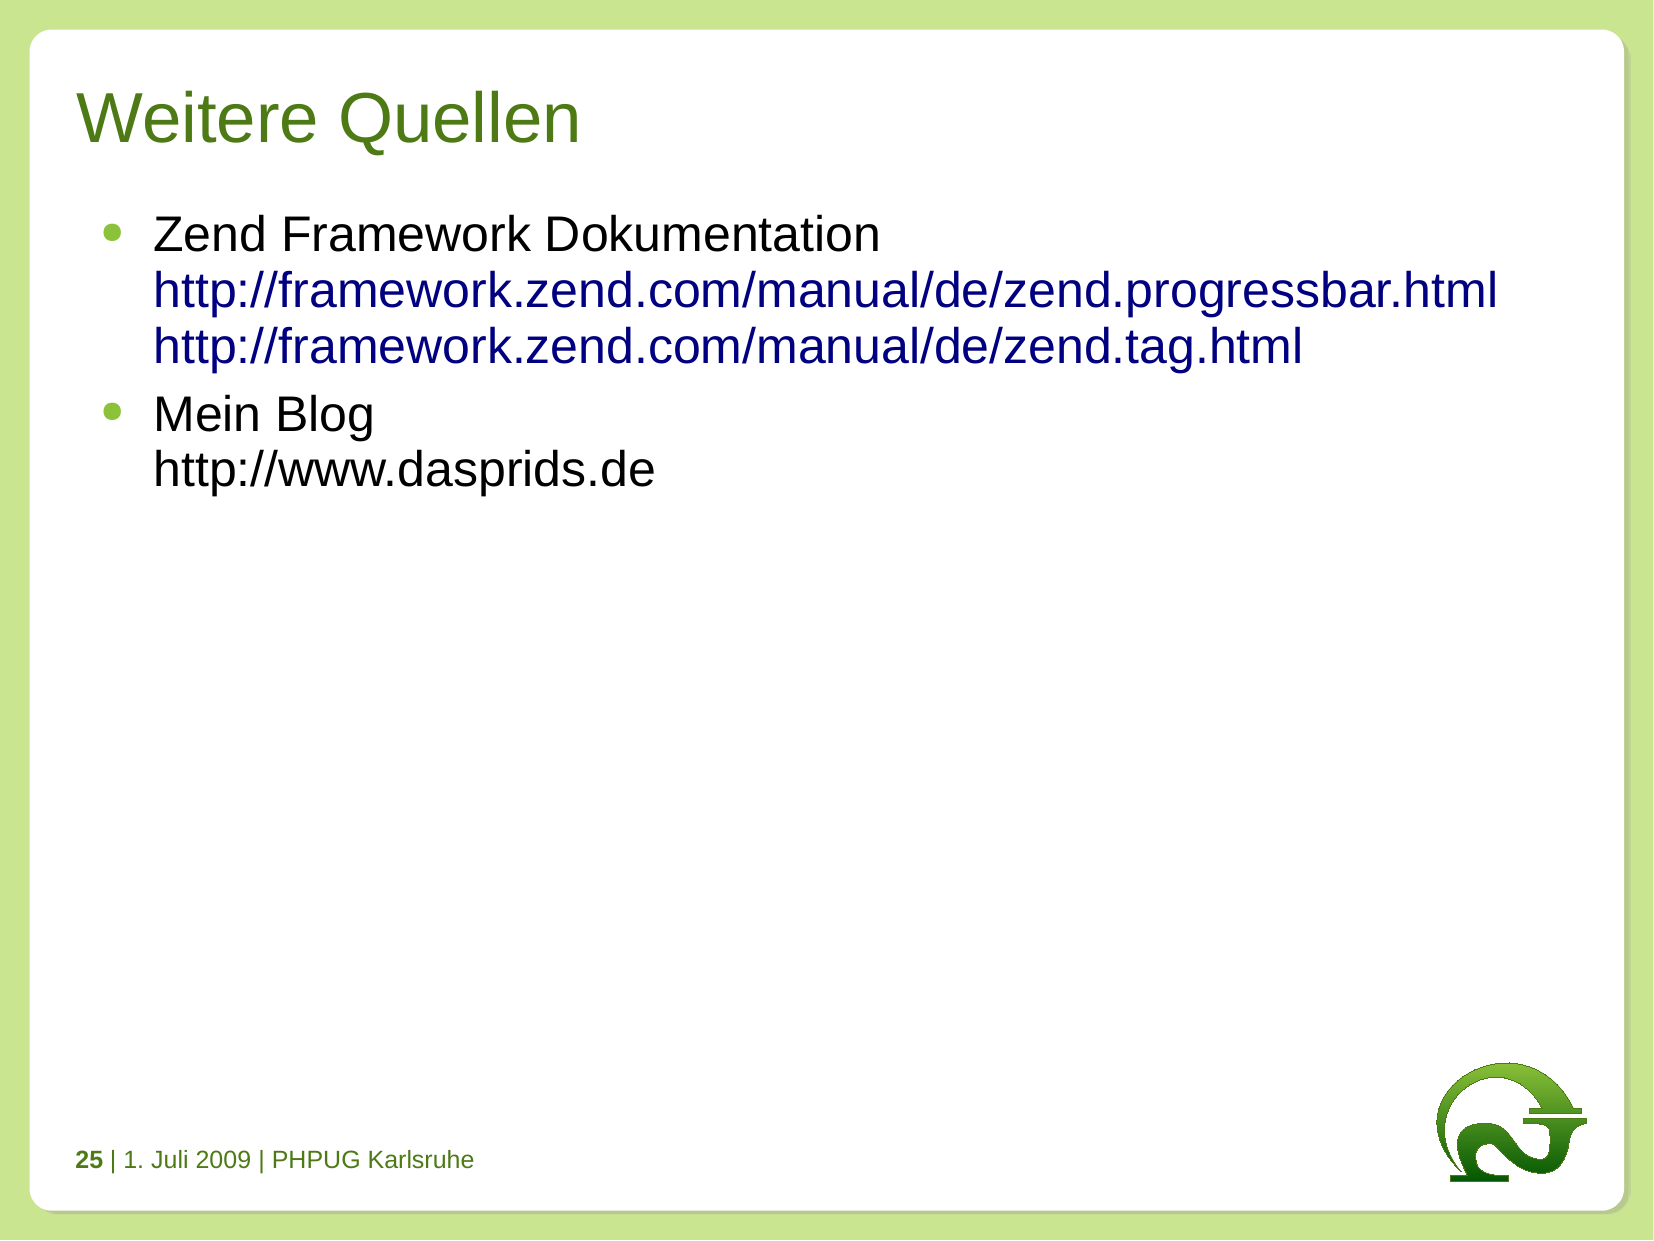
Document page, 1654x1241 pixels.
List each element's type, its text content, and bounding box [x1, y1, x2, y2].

title Weitere Quellen [76, 66, 1565, 170]
list Zend Framework Dokumentation http://framework.zend.com/manual/de/zend.progressbar.html http://framework.zend.com/manual/de/zend.tag.html Mein Blog http://www.dasprids.de [82, 206, 1565, 1026]
